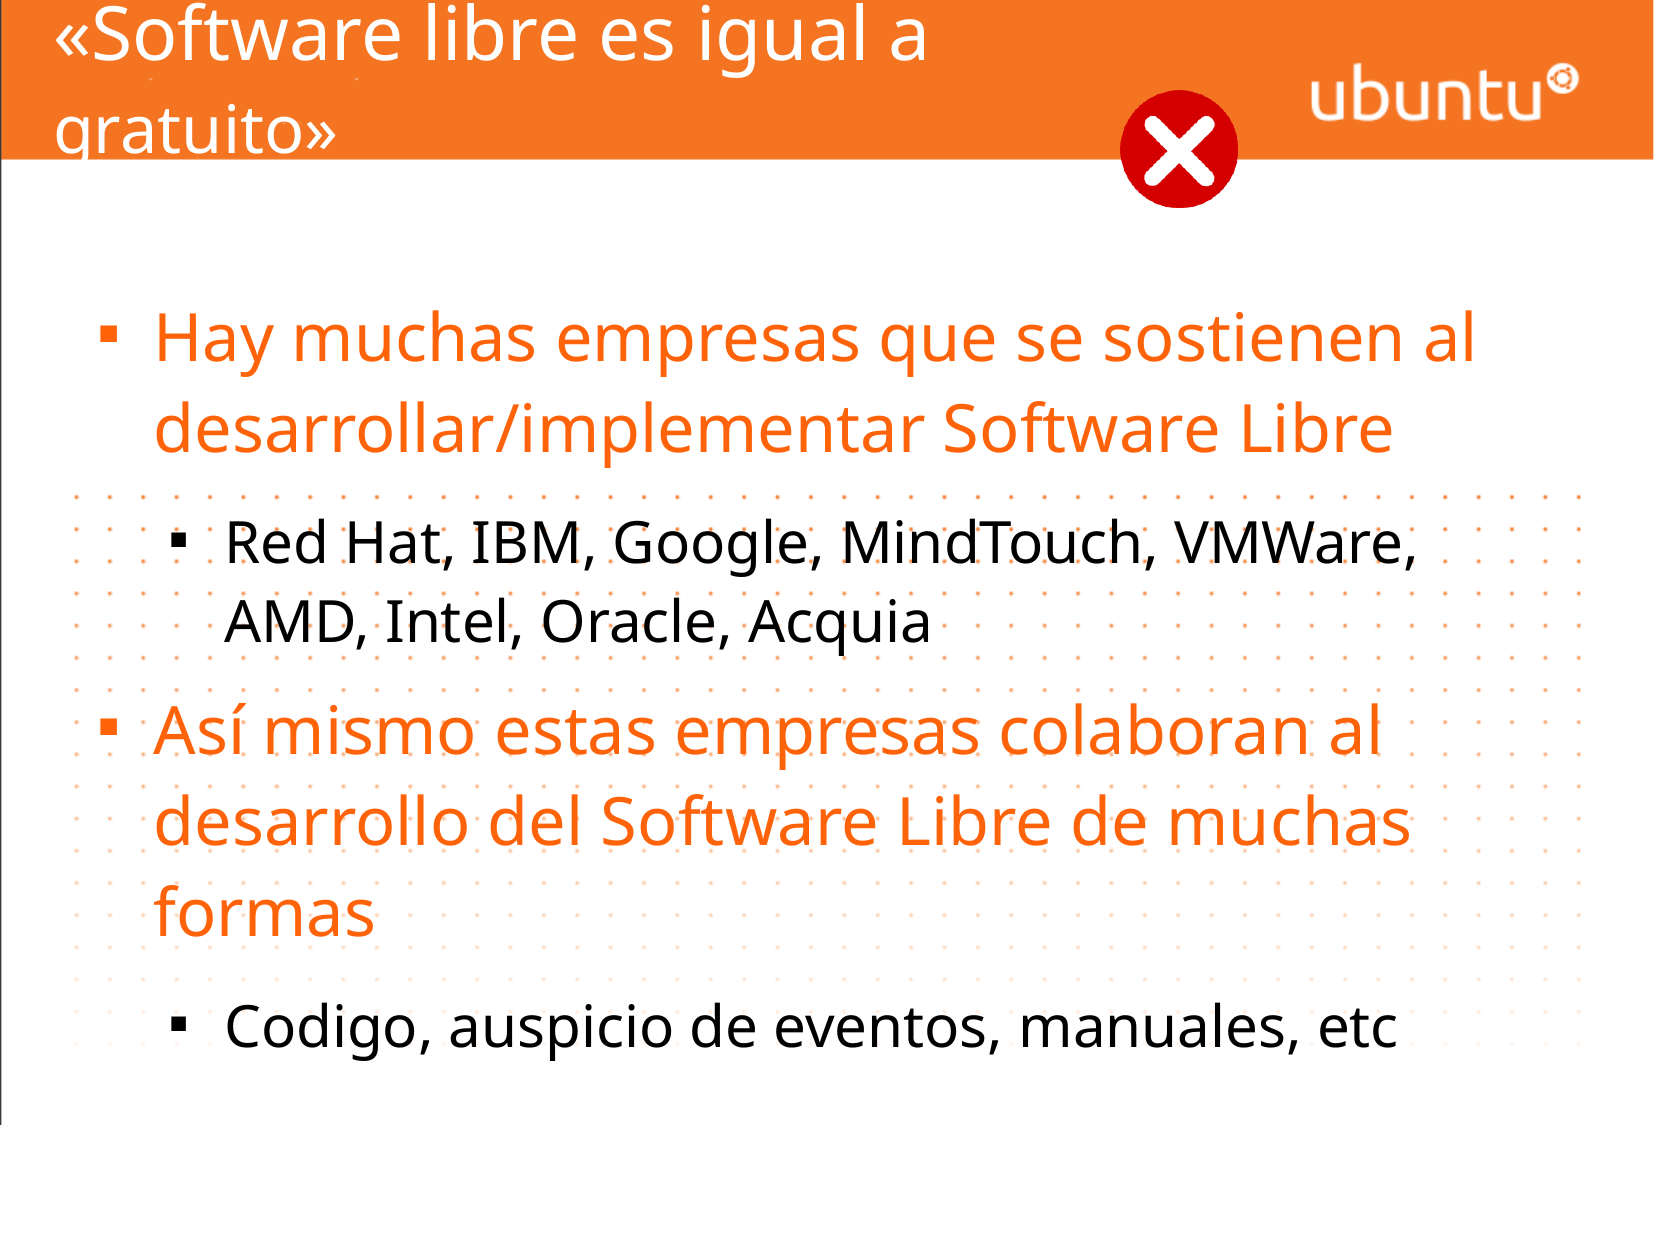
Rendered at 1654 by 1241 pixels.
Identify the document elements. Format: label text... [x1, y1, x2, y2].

title «Software libre es igual a gratuito» [53, 0, 1281, 157]
picture [0, 0, 1654, 1125]
list Hay muchas empresas que se sostienen al desarrollar/implementar Software Libre Red Hat, IBM, Google, MindTouch, VMWare, AMD, Intel, Oracle, Acquia Así mismo estas empresas colaboran al desarrollo del Software Libre de muchas formas Codigo, auspicio de eventos, manuales, etc [82, 290, 1571, 1109]
